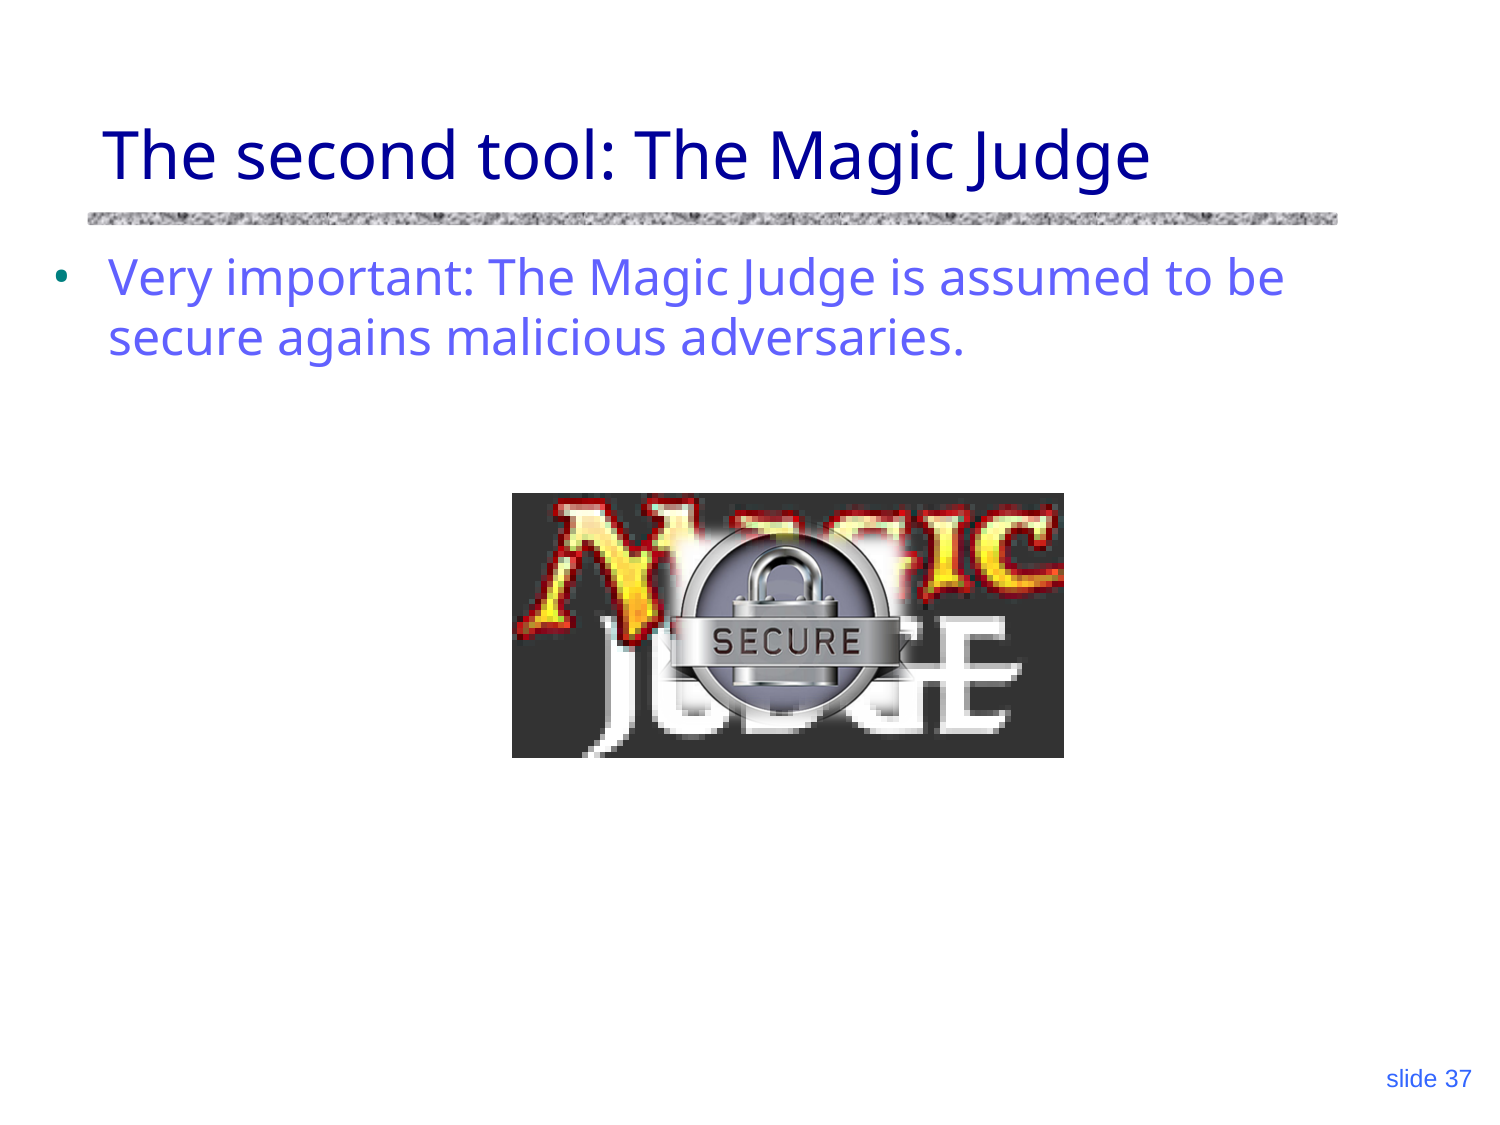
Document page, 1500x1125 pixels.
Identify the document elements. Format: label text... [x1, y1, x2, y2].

text_box slide <number> [1174, 1025, 1488, 1101]
title The second tool: The Magic Judge [87, 49, 1363, 201]
text_box Very important: The Magic Judge is assumed to be secure agains malicious adversaries. [37, 237, 1448, 607]
picture [512, 493, 1064, 758]
picture [87, 212, 1338, 226]
